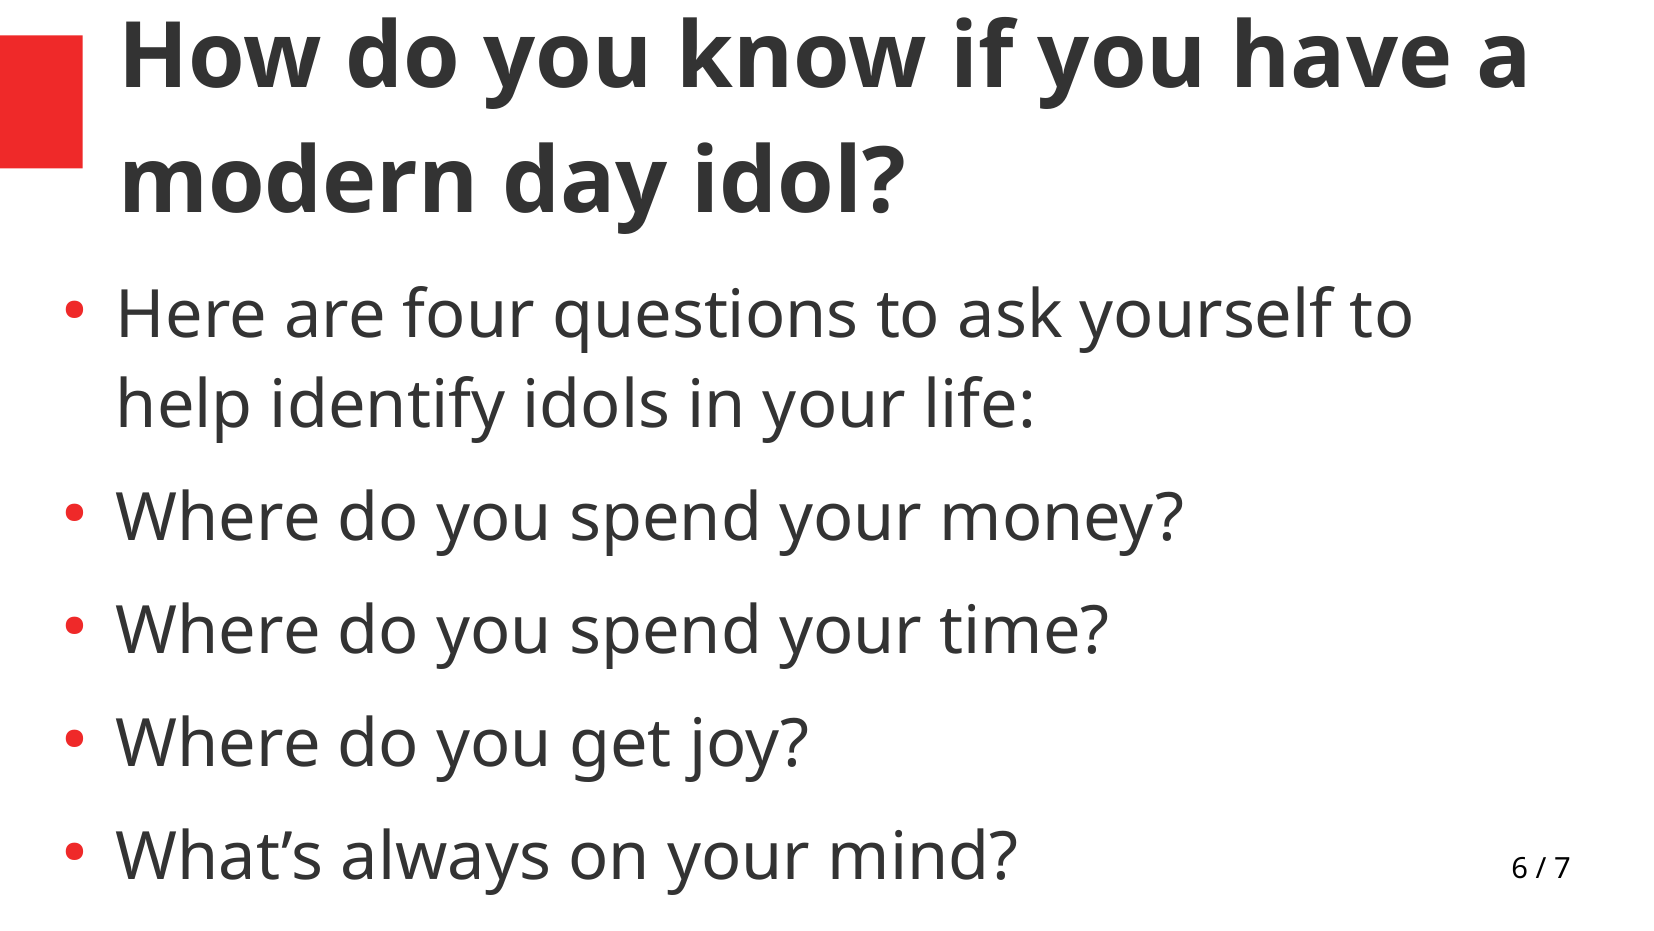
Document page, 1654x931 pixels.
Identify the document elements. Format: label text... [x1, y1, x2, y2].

title How do you know if you have a modern day idol? [118, 0, 1571, 240]
list Here are four questions to ask yourself to help identify idols in your life: Where do you spend your money? Where do you spend your time? Where do you get joy? What’s always on your mind? [45, 265, 1536, 844]
